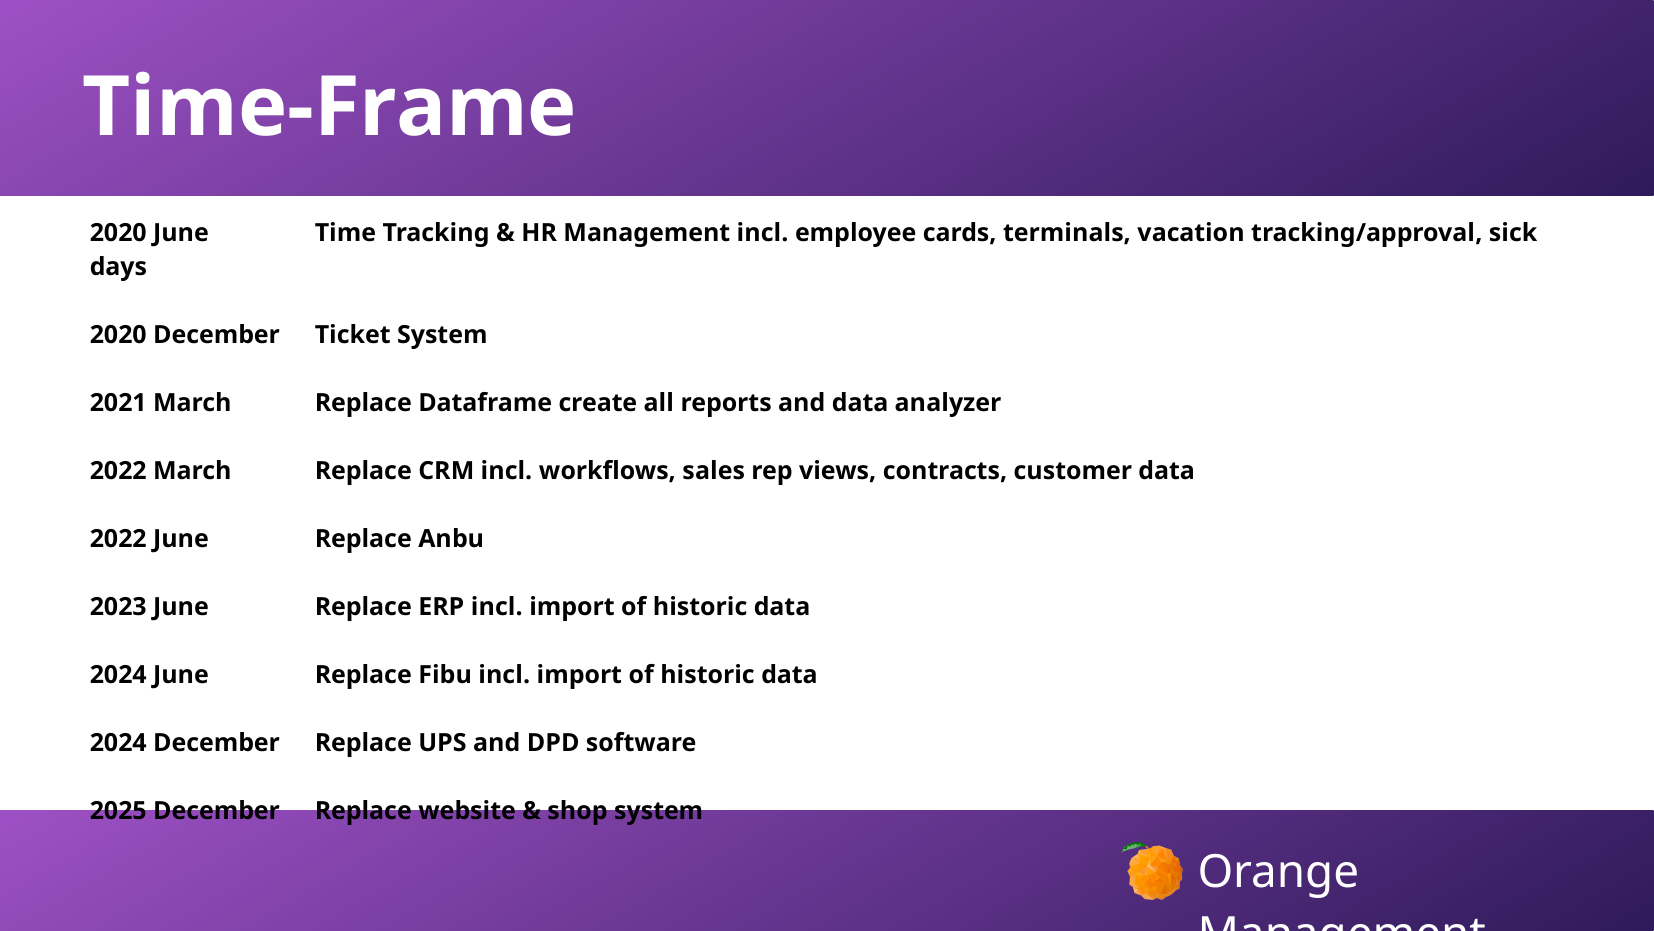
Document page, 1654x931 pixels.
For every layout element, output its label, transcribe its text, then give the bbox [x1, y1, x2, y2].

picture [1121, 842, 1182, 901]
text_box [1450, 927, 1461, 931]
text_box [0, 0, 1654, 196]
text_box [0, 810, 1654, 931]
text_box [1273, 927, 1284, 931]
text_box [1205, 921, 1209, 931]
text_box [1326, 927, 1337, 931]
text_box [1423, 927, 1434, 931]
text_box Orange Management [1182, 830, 1648, 907]
title Time-Frame [82, 25, 1571, 181]
text_box [1396, 927, 1407, 931]
text_box 2020 June Time Tracking & HR Management incl. employee cards, terminals, vacation tracking/approval, sick days 2020 December Ticket System 2021 March Replace Dataframe create all reports and data analyzer 2022 March Replace CRM incl. workflows, sales rep views, contracts, customer data 2022 June Replace Anbu 2023 June Replace ERP incl. import of historic data 2024 June Replace Fibu incl. import of historic data 2024 December Replace UPS and DPD software 2025 December Replace website & shop system [75, 206, 1606, 811]
text_box [1355, 927, 1366, 931]
text_box [1381, 927, 1391, 931]
